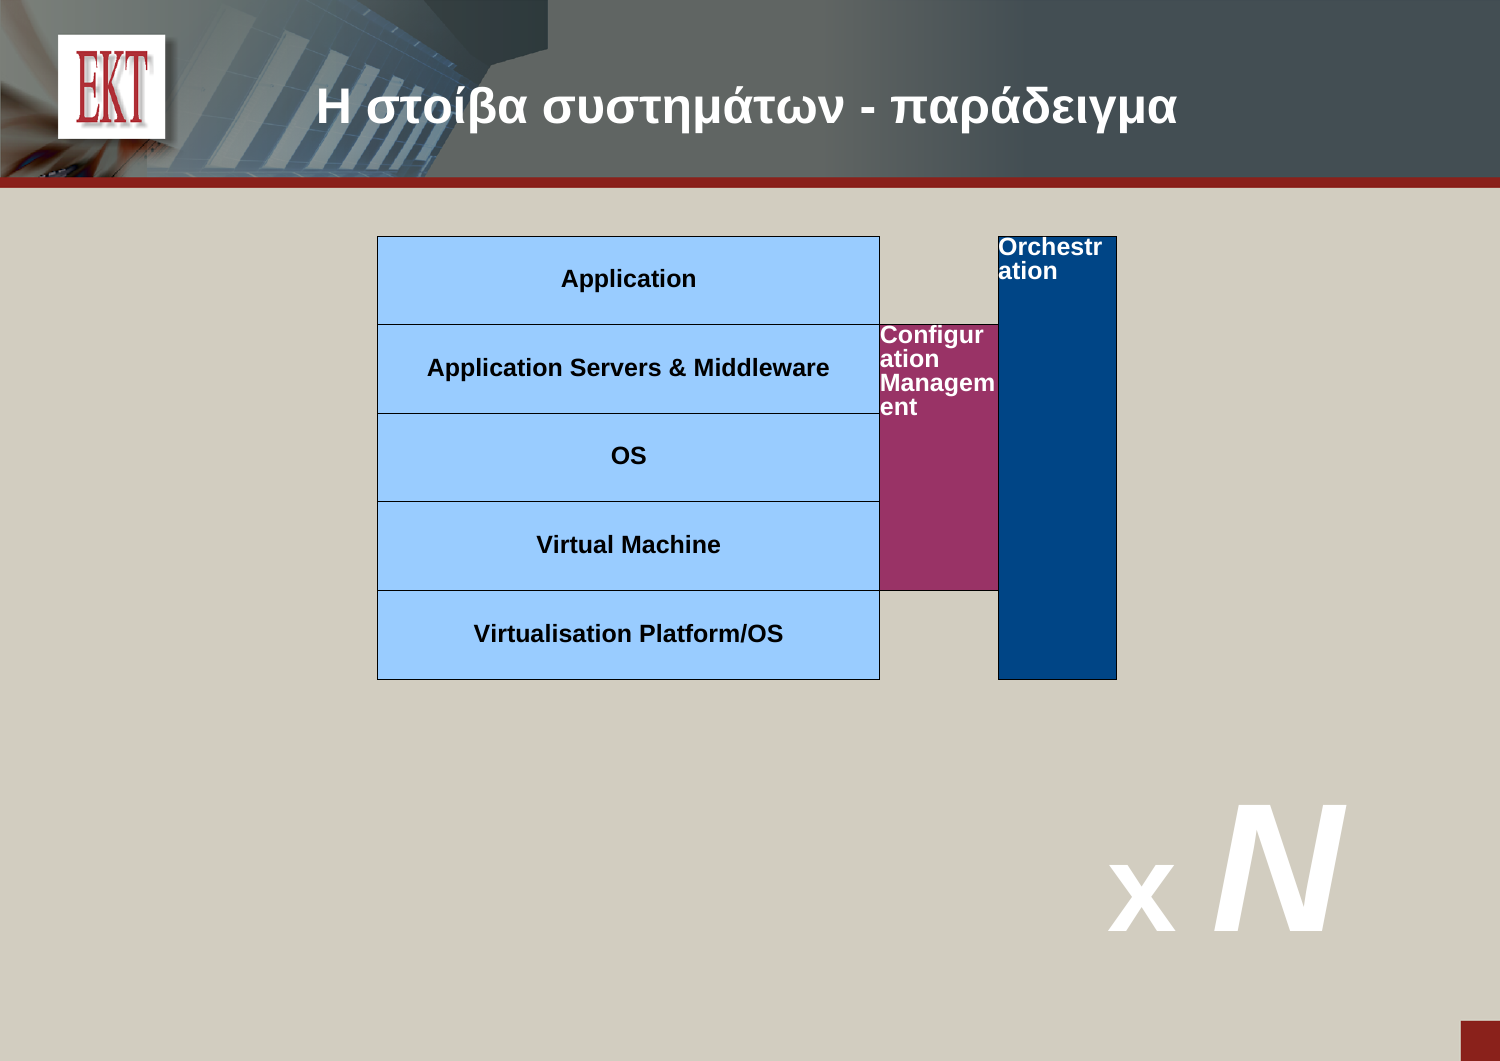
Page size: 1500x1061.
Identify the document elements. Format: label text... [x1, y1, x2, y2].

text_box Orchestration [998, 236, 1117, 680]
text_box Virtual Machine [377, 502, 879, 591]
text_box Configuration Management [879, 324, 998, 591]
text_box Application [377, 236, 880, 325]
title Η στοίβα συστημάτων - παράδειγμα [301, 42, 1426, 165]
text_box Application Servers & Middleware [377, 325, 879, 414]
text_box Virtualisation Platform/OS [377, 591, 880, 680]
text_box x N [1092, 783, 1500, 975]
picture [0, 0, 1500, 1061]
text_box OS [377, 414, 879, 502]
